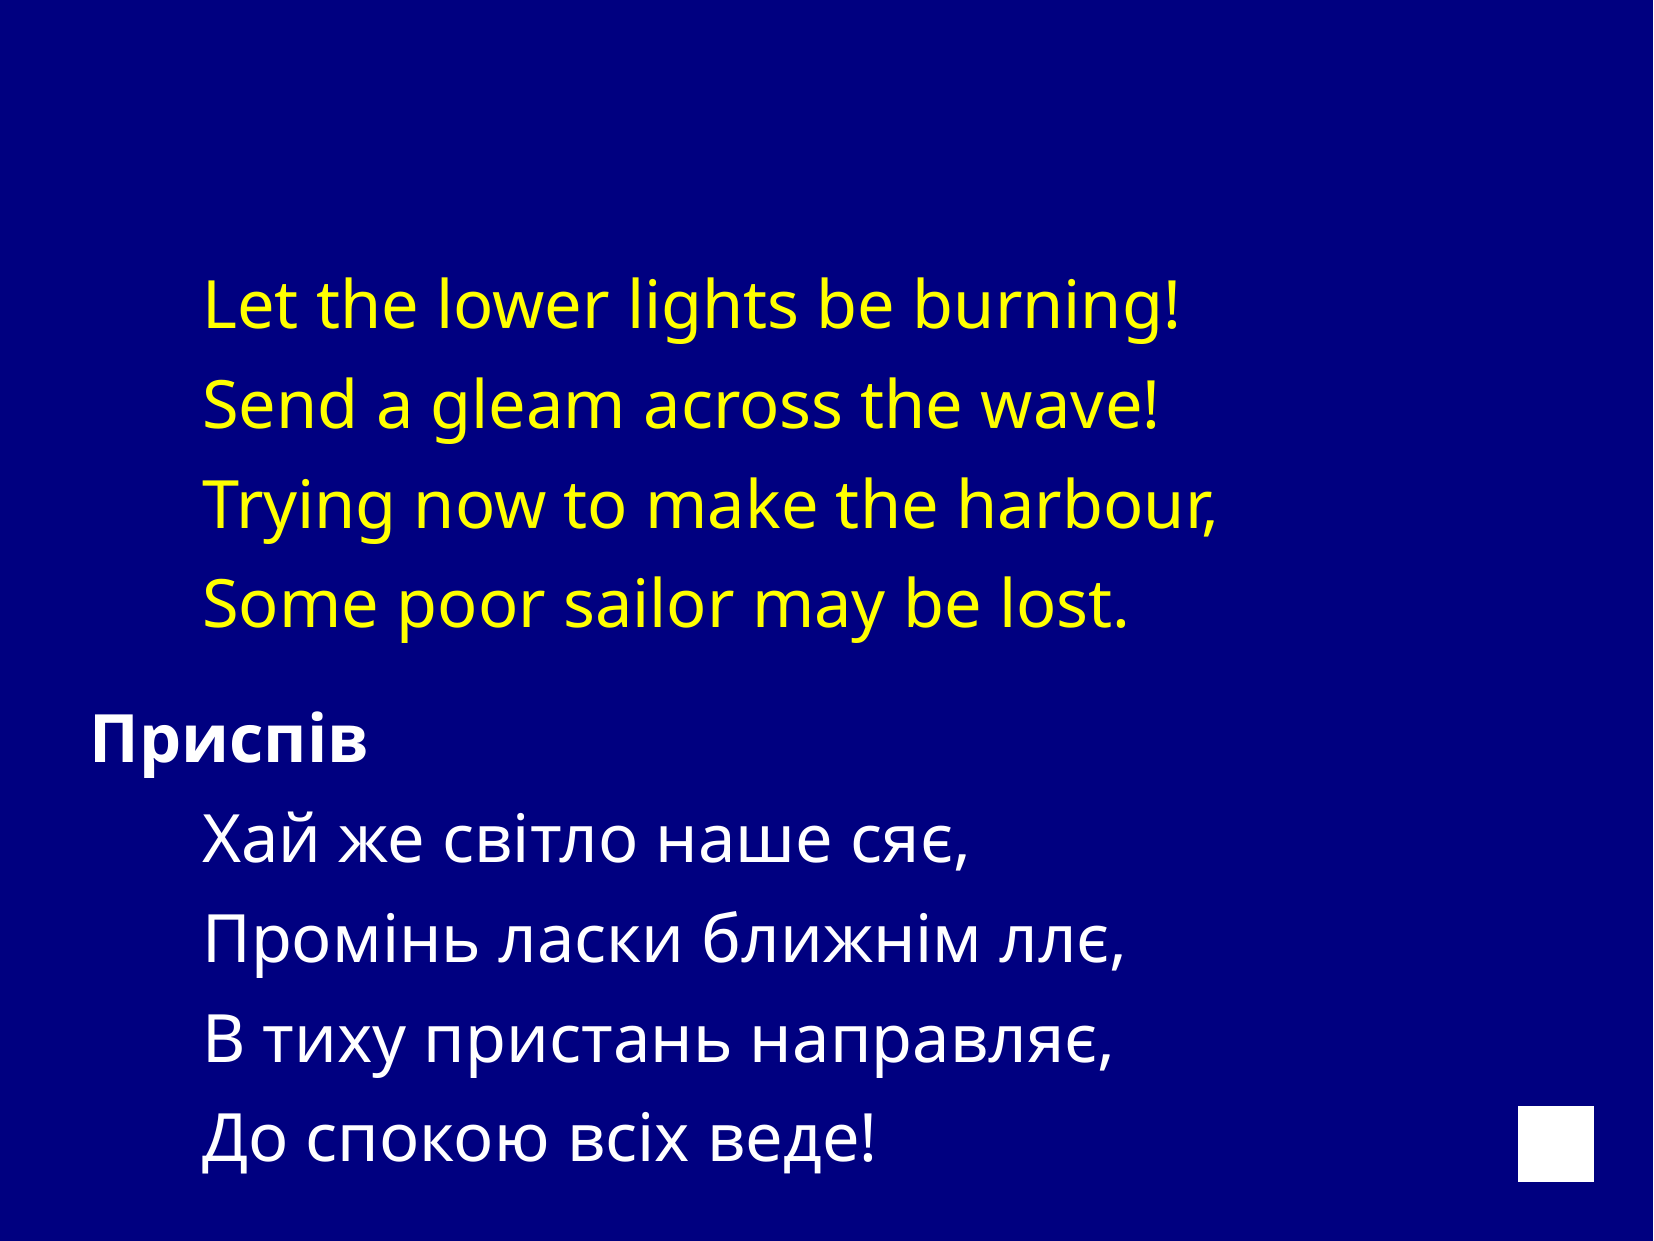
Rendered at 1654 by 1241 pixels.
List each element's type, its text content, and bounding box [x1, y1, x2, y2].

text_box Let the lower lights be burning! Send a gleam across the wave! Trying now to make the harbour, Some poor sailor may be lost. [75, 150, 1576, 638]
text_box Приспів Хай же світло наше сяє, Промінь ласки ближнім ллє, В тиху пристань направляє, До спокою всіх веде! [75, 675, 1576, 1163]
text_box [1518, 1106, 1594, 1182]
